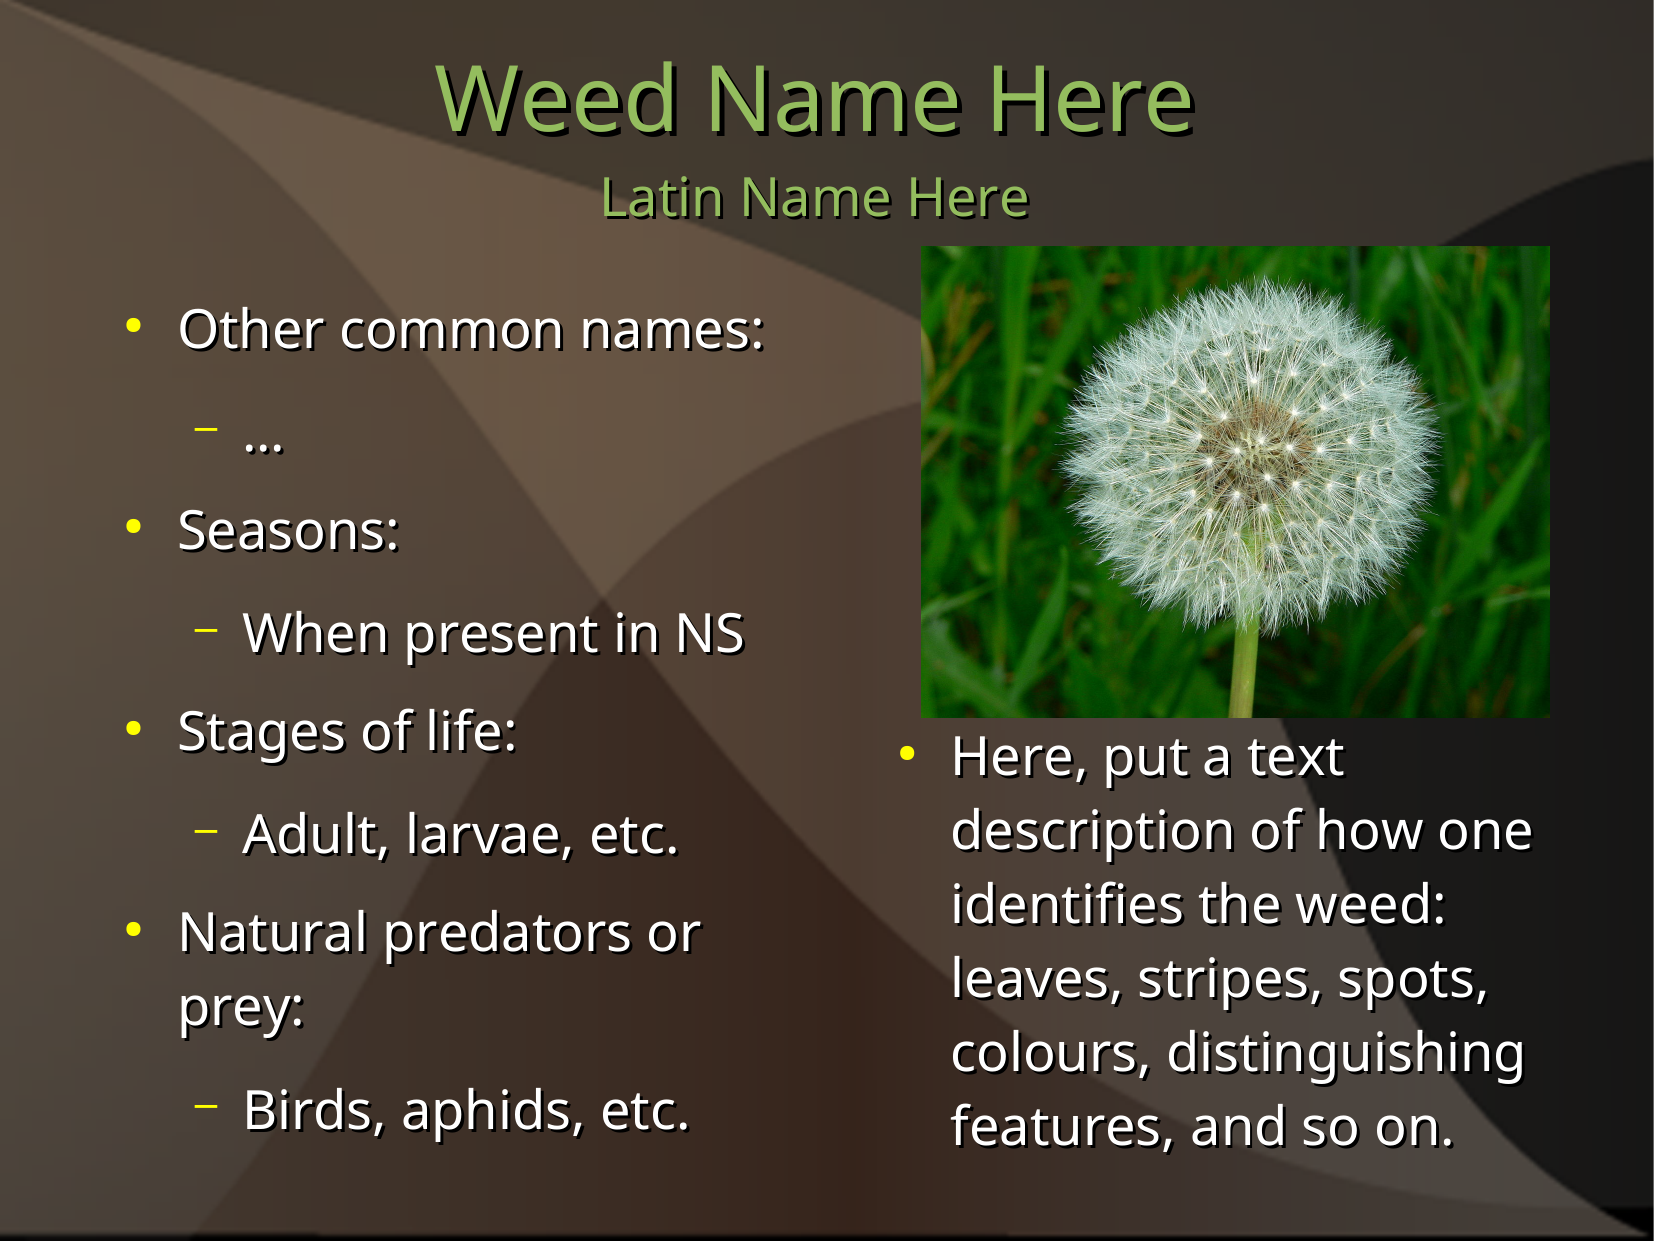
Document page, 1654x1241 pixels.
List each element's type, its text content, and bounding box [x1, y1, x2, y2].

picture [0, 0, 1654, 1241]
list Other common names: ... Seasons: When present in NS Stages of life: Adult, larvae, etc. Natural predators or prey: Birds, aphids, etc. [35, 290, 809, 1193]
list Here, put a text description of how one identifies the weed: leaves, stripes, spots, colours, distinguishing features, and so on. [808, 717, 1619, 1205]
title Weed Name Here Latin Name Here [70, 29, 1560, 237]
